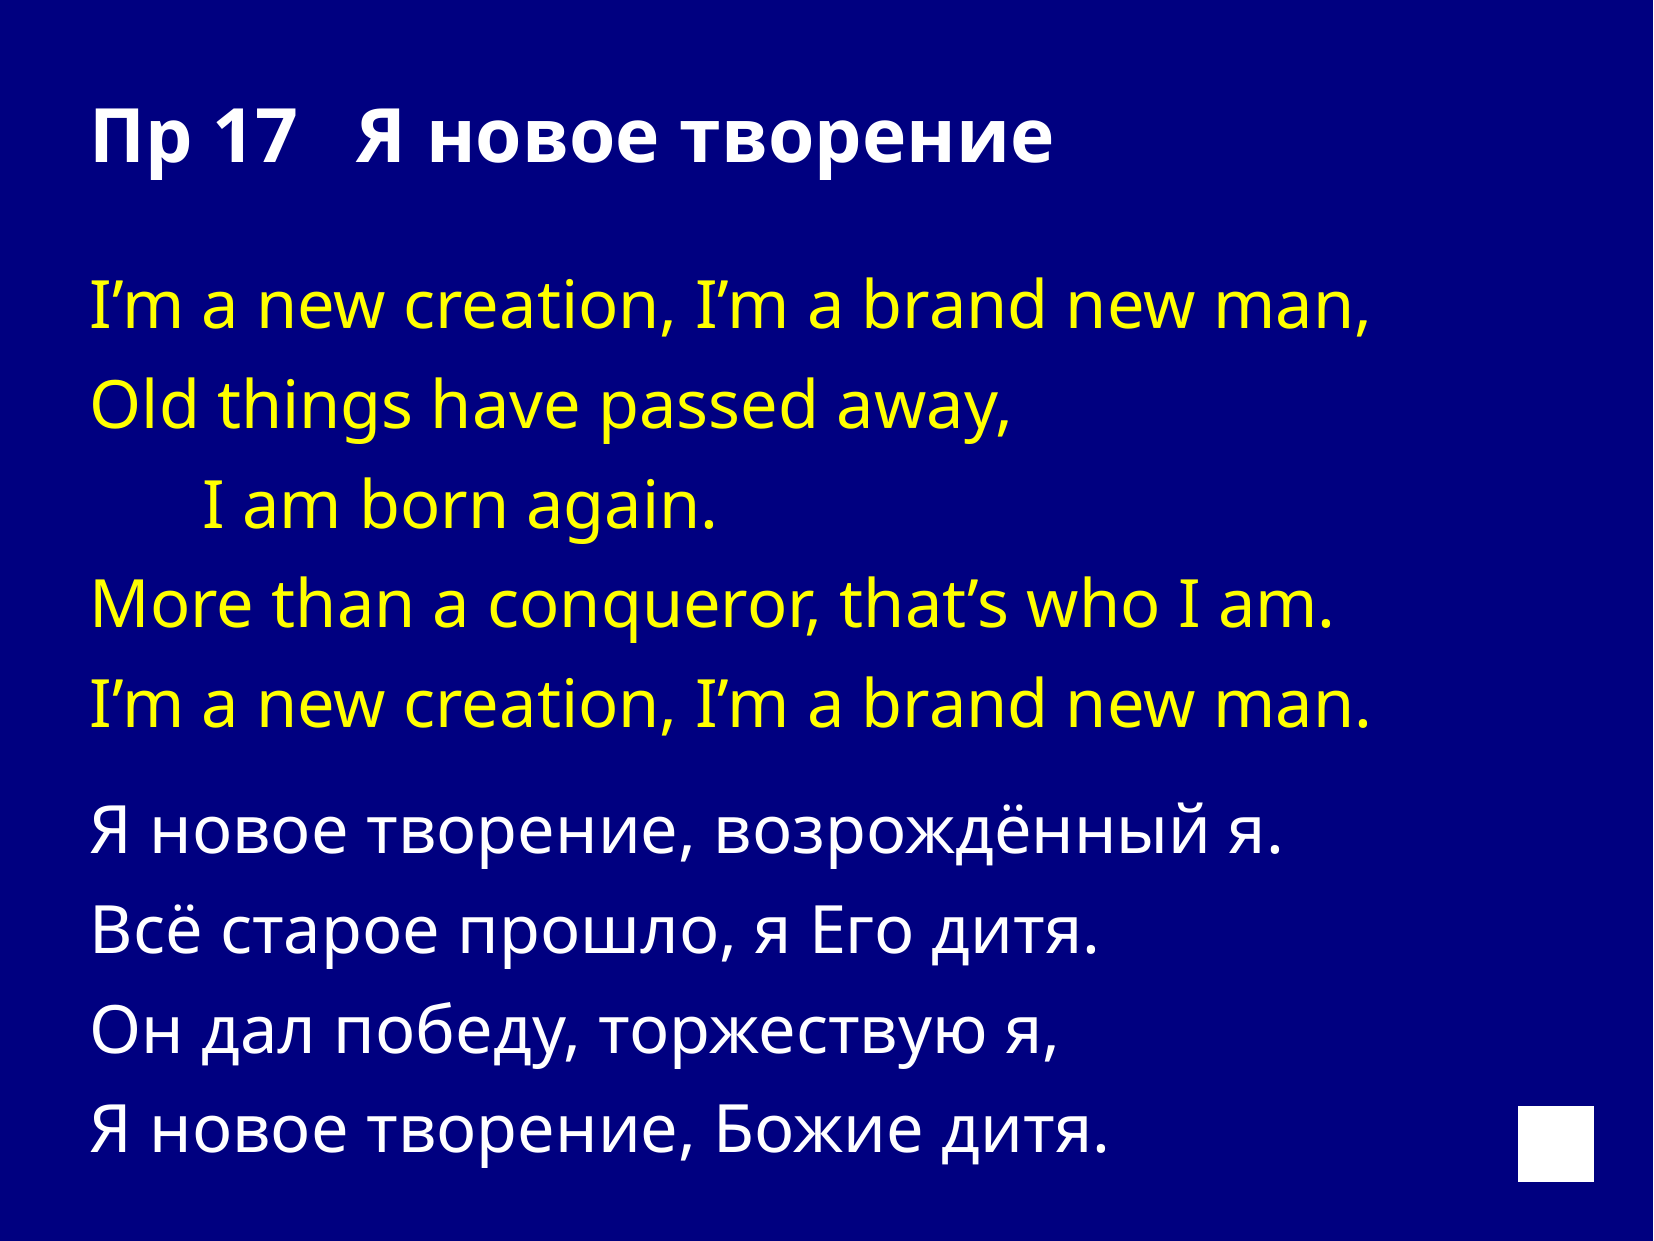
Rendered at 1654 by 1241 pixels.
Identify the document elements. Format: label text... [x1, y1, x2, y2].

text_box Пр 17 Я новое творение [75, 75, 1576, 188]
text_box Я новое творение, возрождённый я. Всё старое прошло, я Его дитя. Он дал победу, торжествую я, Я новое творение, Божие дитя. [75, 675, 1576, 1163]
text_box [1518, 1106, 1594, 1182]
text_box I’m a new creation, I’m a brand new man, Old things have passed away, I am born again. More than a conqueror, that’s who I am. I’m a new creation, I’m a brand new man. [75, 150, 1653, 713]
